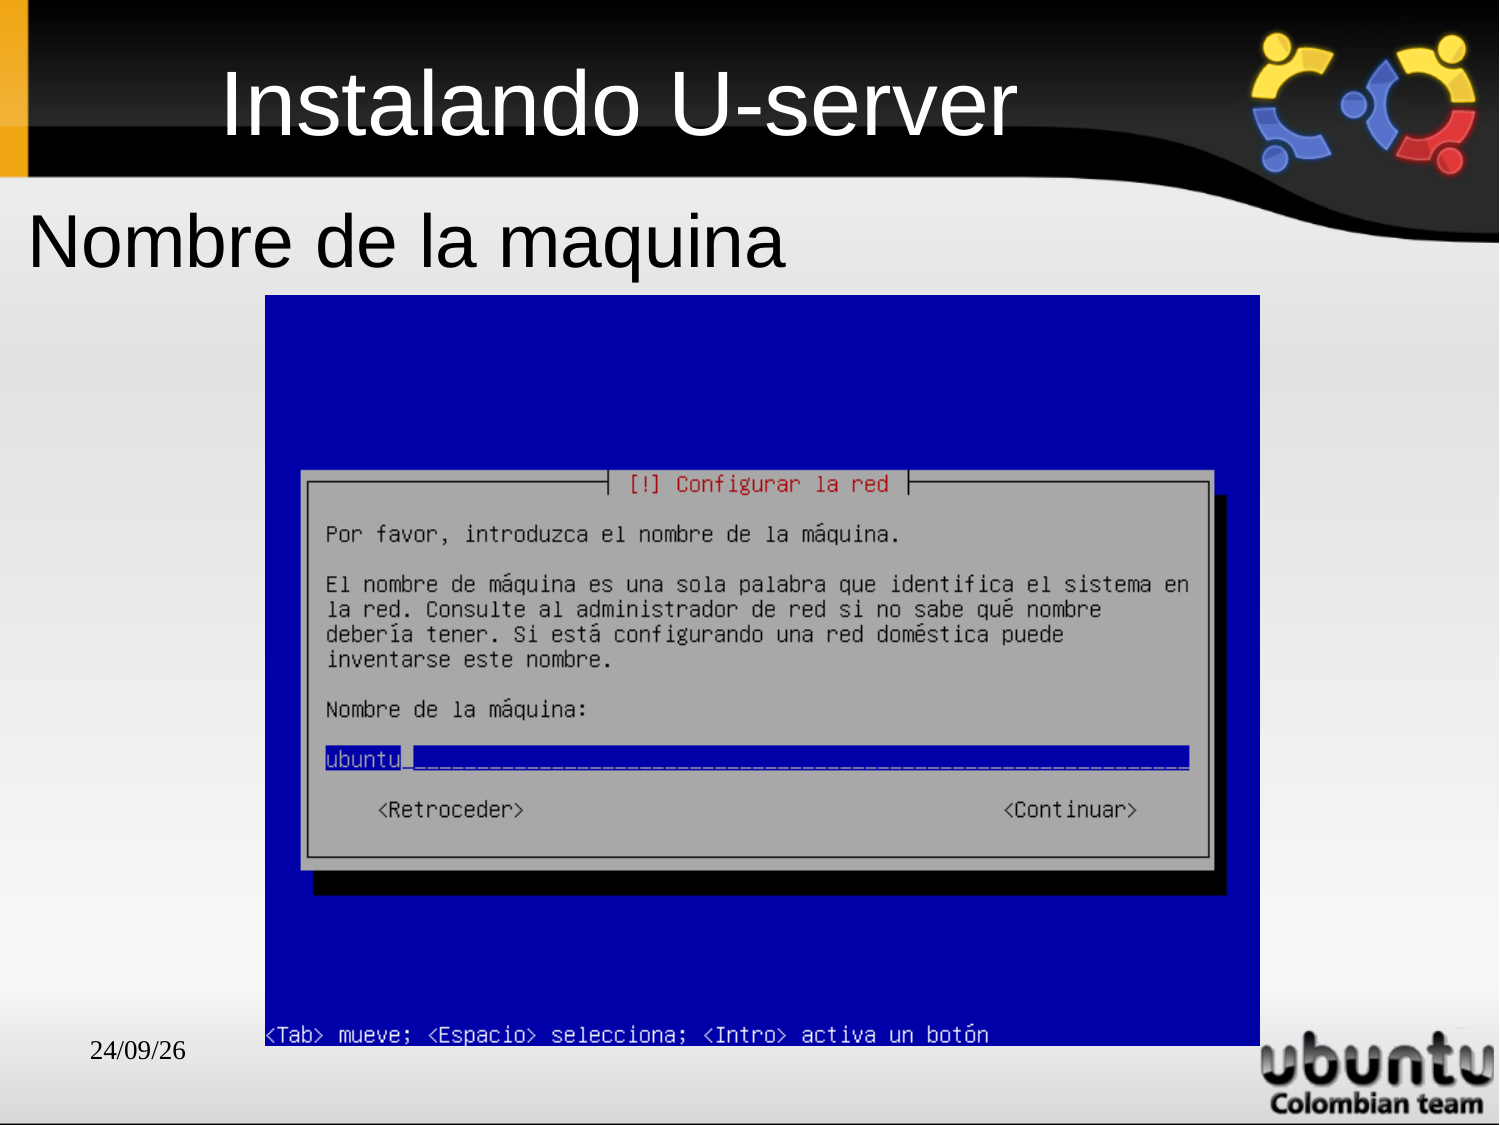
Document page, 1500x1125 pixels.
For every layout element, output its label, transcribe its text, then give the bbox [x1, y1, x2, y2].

title Nombre de la maquina [27, 128, 1303, 356]
picture [0, 0, 1499, 1125]
title Instalando U-server [59, 29, 1182, 178]
